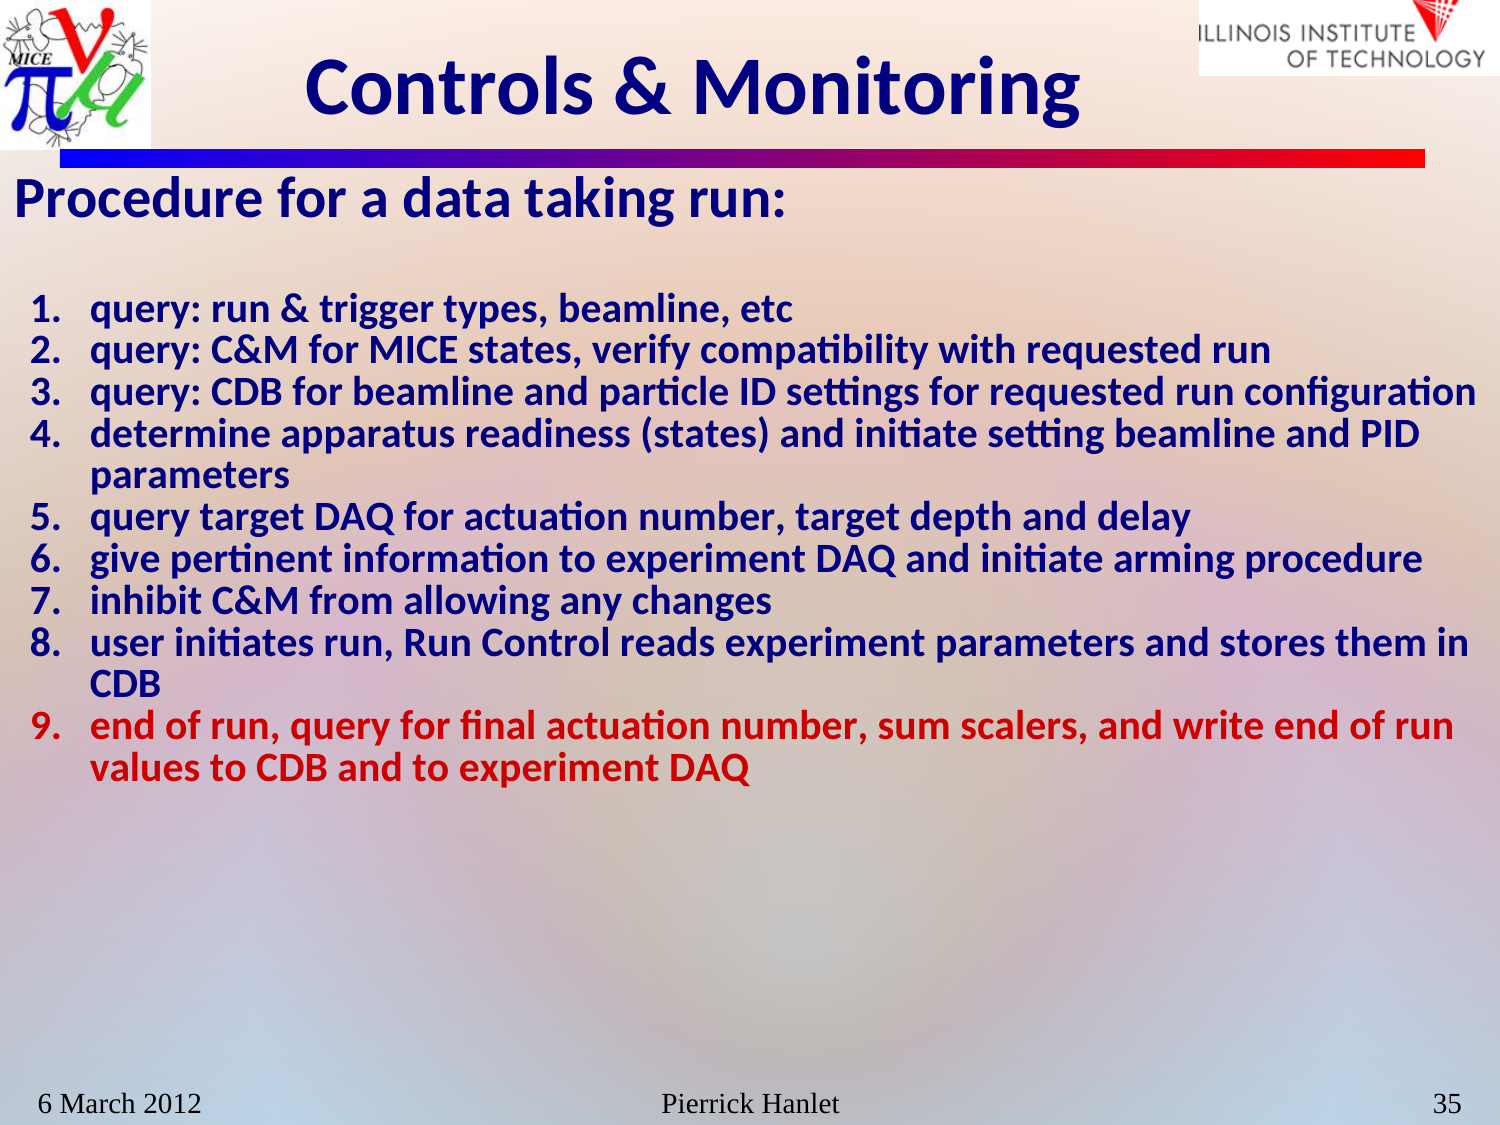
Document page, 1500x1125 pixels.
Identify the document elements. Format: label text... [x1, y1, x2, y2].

title Controls & Monitoring [149, 38, 1238, 151]
picture [0, 1093, 1500, 1125]
picture [0, 0, 1500, 166]
text_box Procedure for a data taking run: query: run & trigger types, beamline, etc query: C&M for MICE states, verify compatibility with requested run query: CDB for beamline and particle ID settings for requested run configuration determine apparatus readiness (states) and initiate setting beamline and PID parameters query target DAQ for actuation number, target depth and delay give pertinent information to experiment DAQ and initiate arming procedure inhibit C&M from allowing any changes user initiates run, Run Control reads experiment parameters and stores them in CDB end of run, query for final actuation number, sum scalers, and write end of run values to CDB and to experiment DAQ [0, 166, 1500, 1093]
